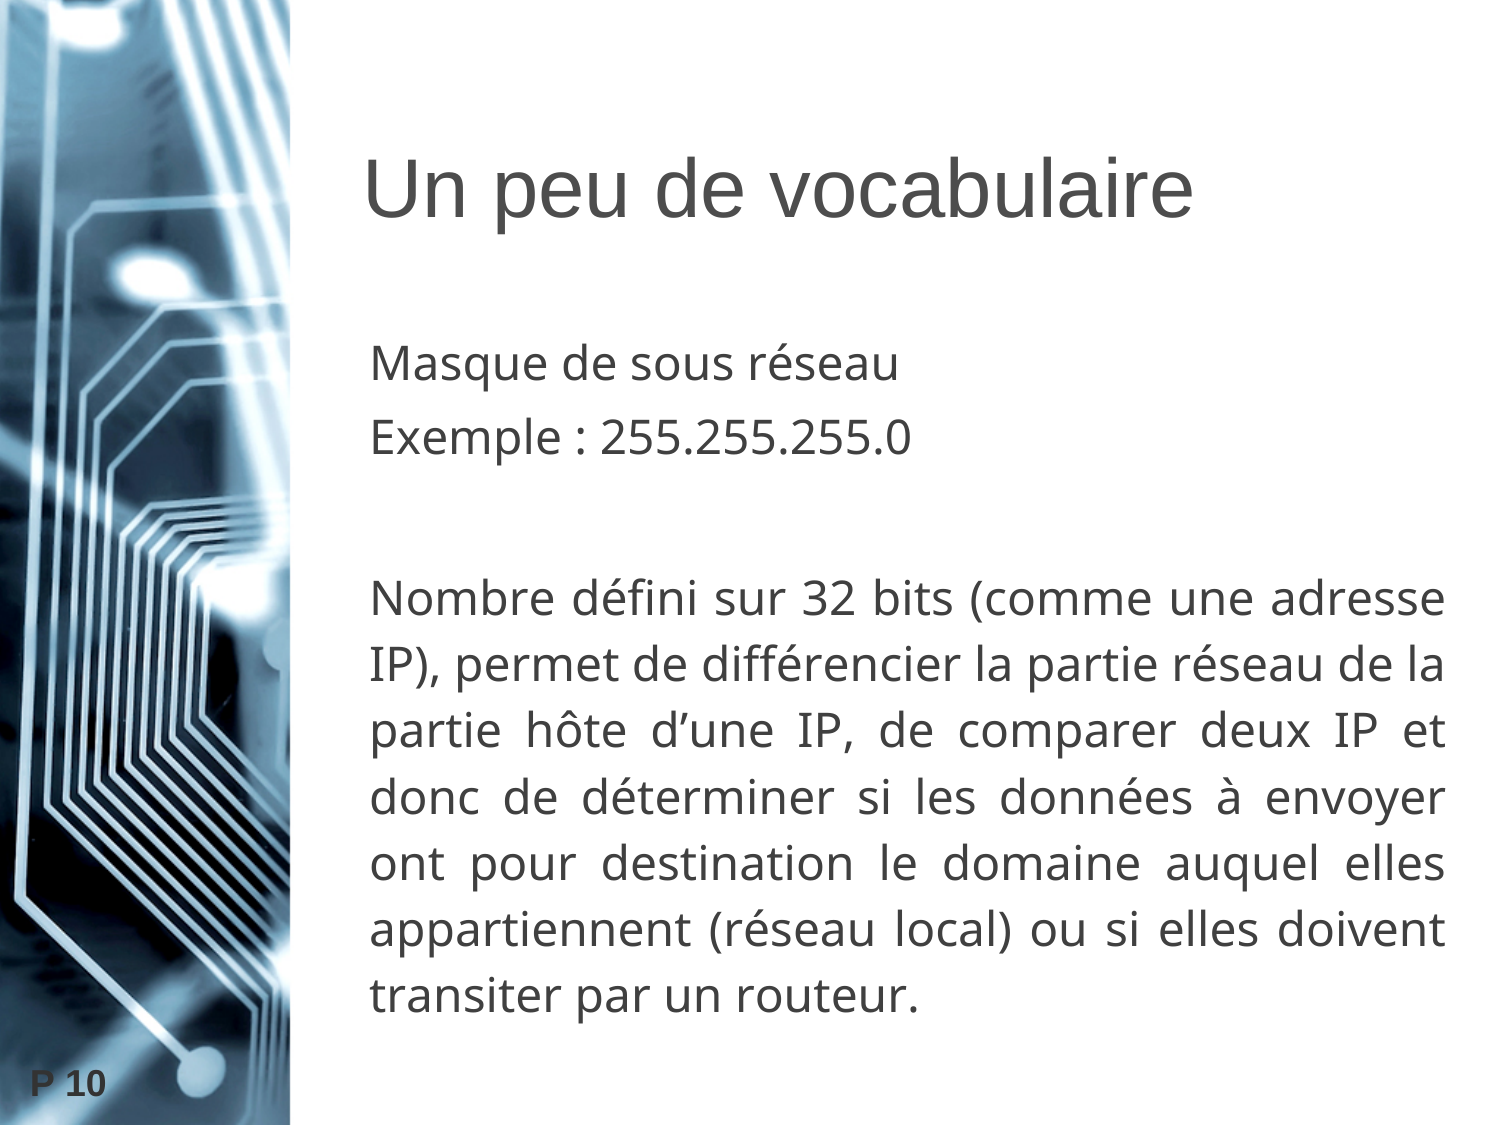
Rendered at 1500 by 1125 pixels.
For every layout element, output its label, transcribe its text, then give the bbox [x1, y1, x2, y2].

list Masque de sous réseau Exemple : 255.255.255.0 Nombre défini sur 32 bits (comme une adresse IP), permet de différencier la partie réseau de la partie hôte d’une IP, de comparer deux IP et donc de déterminer si les données à envoyer ont pour destination le domaine auquel elles appartiennent (réseau local) ou si elles doivent transiter par un routeur. [354, 324, 1463, 1042]
text_box [354, 732, 1453, 904]
title Un peu de vocabulaire [324, 125, 1463, 243]
picture [0, 0, 1500, 1125]
